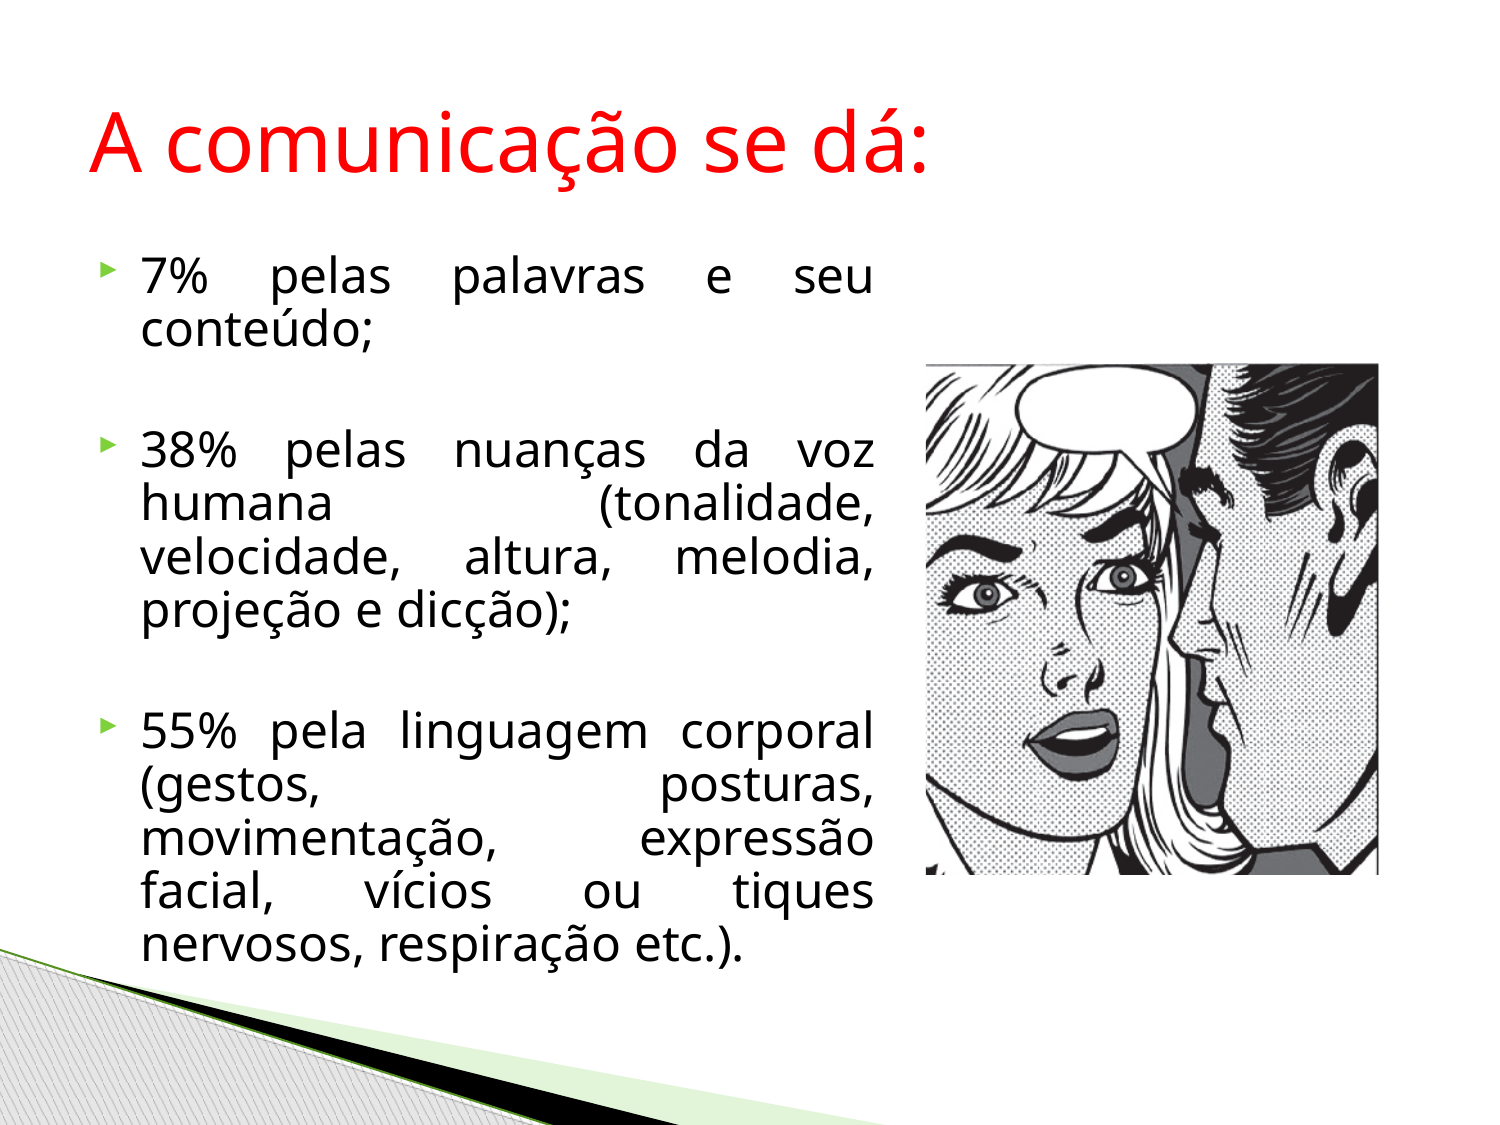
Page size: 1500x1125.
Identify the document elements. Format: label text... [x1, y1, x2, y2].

list 7% pelas palavras e seu conteúdo; 38% pelas nuanças da voz humana (tonalidade, velocidade, altura, melodia, projeção e dicção); 55% pela linguagem corporal (gestos, posturas, movimentação, expressão facial, vícios ou tiques nervosos, respiração etc.). [75, 243, 891, 986]
picture [925, 363, 1380, 875]
title A comunicação se dá: [75, 45, 1425, 233]
